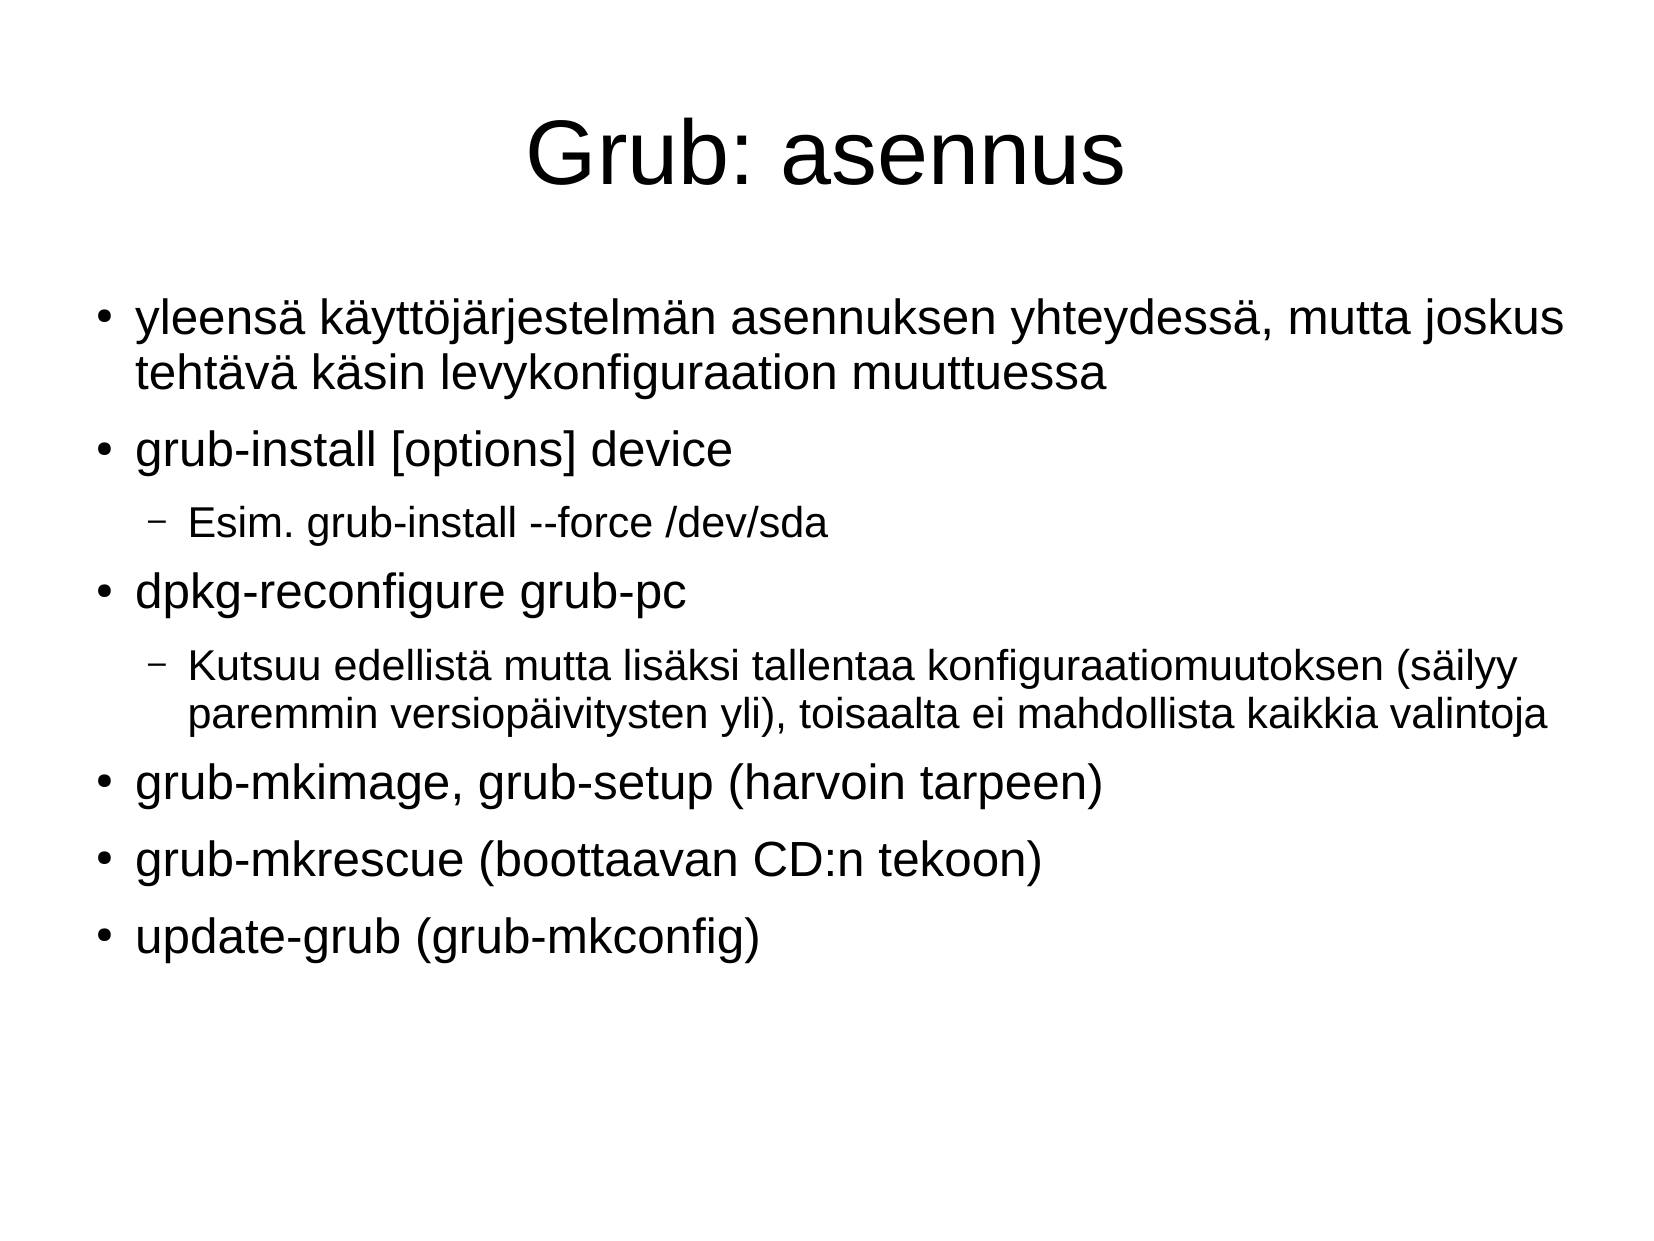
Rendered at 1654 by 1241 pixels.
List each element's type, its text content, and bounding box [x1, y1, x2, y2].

title Grub: asennus [82, 49, 1571, 257]
list yleensä käyttöjärjestelmän asennuksen yhteydessä, mutta joskus tehtävä käsin levykonfiguraation muuttuessa grub-install [options] device Esim. grub-install --force /dev/sda dpkg-reconfigure grub-pc Kutsuu edellistä mutta lisäksi tallentaa konfiguraatiomuutoksen (säilyy paremmin versiopäivitysten yli), toisaalta ei mahdollista kaikkia valintoja grub-mkimage, grub-setup (harvoin tarpeen) grub-mkrescue (boottaavan CD:n tekoon) update-grub (grub-mkconfig) [82, 290, 1571, 1010]
